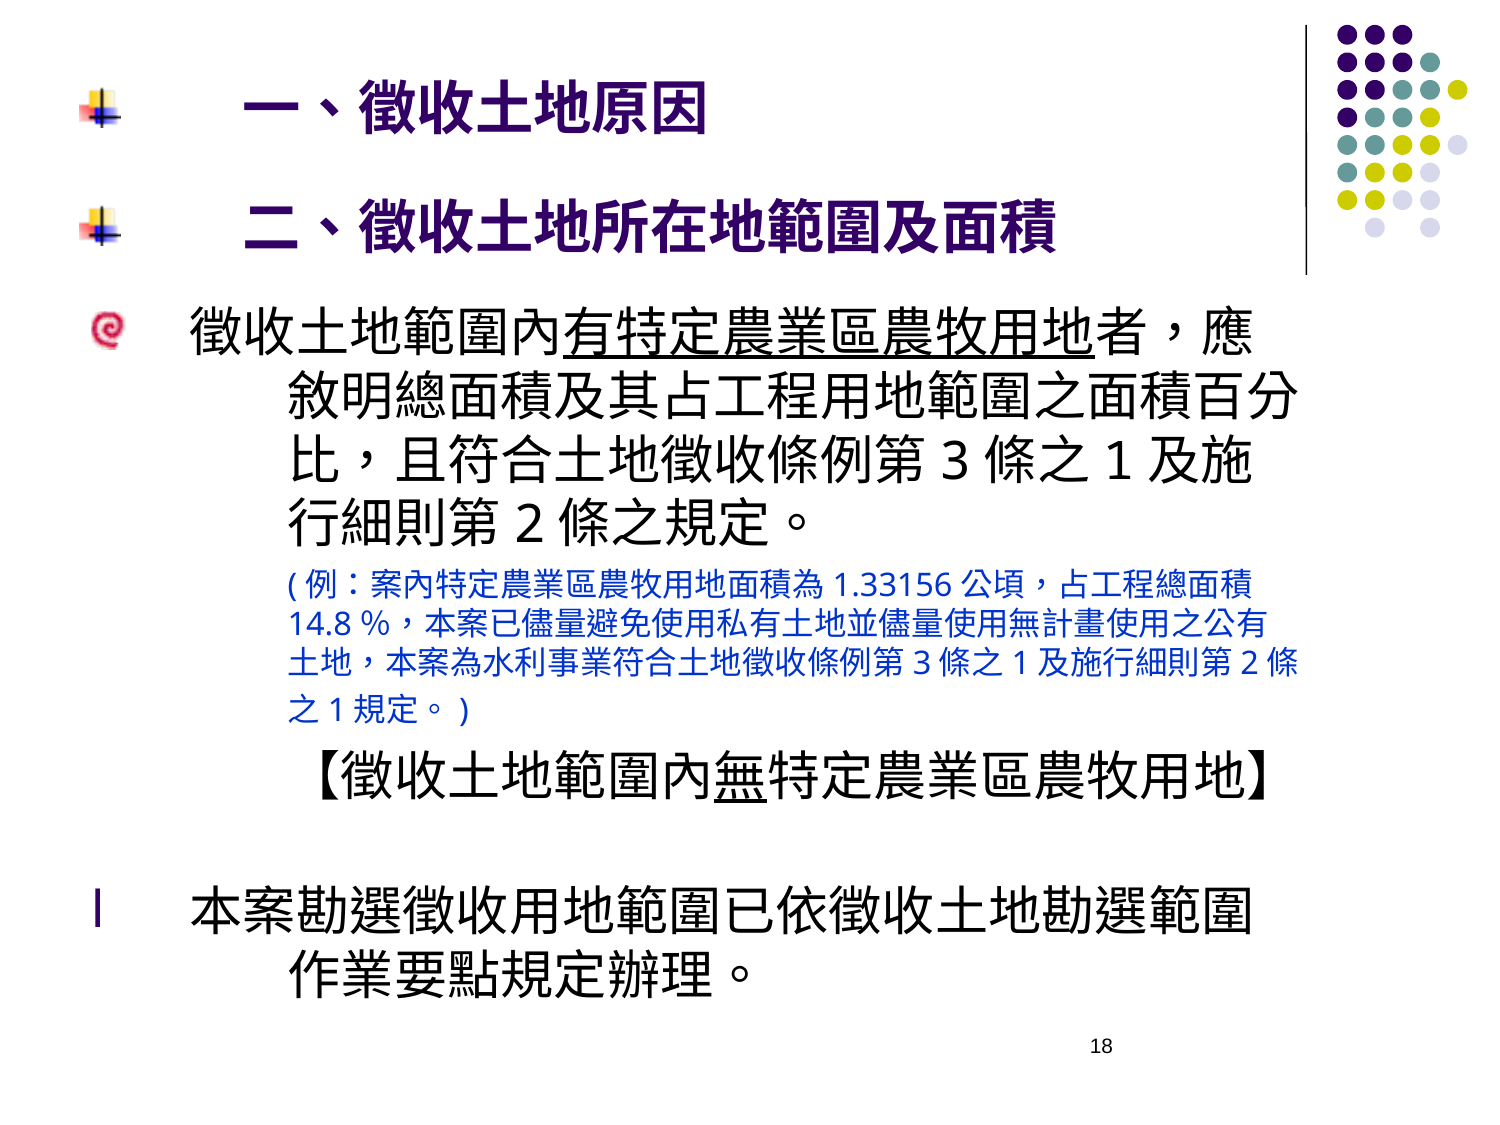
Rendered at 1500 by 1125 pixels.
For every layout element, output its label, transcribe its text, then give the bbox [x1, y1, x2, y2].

text_box [1074, 1025, 1426, 1101]
title 一、徵收土地原因 [64, 54, 1294, 150]
text_box 二、徵收土地所在地範圍及面積 [65, 173, 1293, 267]
list 徵收土地範圍內有特定農業區農牧用地者，應敘明總面積及其占工程用地範圍之面積百分比，且符合土地徵收條例第3條之1及施行細則第2條之規定。 (例：案內特定農業區農牧用地面積為1.33156公頃，占工程總面積14.8％，本案已儘量避免使用私有土地並儘量使用無計畫使用之公有土地，本案為水利事業符合土地徵收條例第3條之1及施行細則第2條之1規定。) 【徵收土地範圍內無特定農業區農牧用地】 本案勘選徵收用地範圍已依徵收土地勘選範圍作業要點規定辦理。 [76, 290, 1317, 1083]
